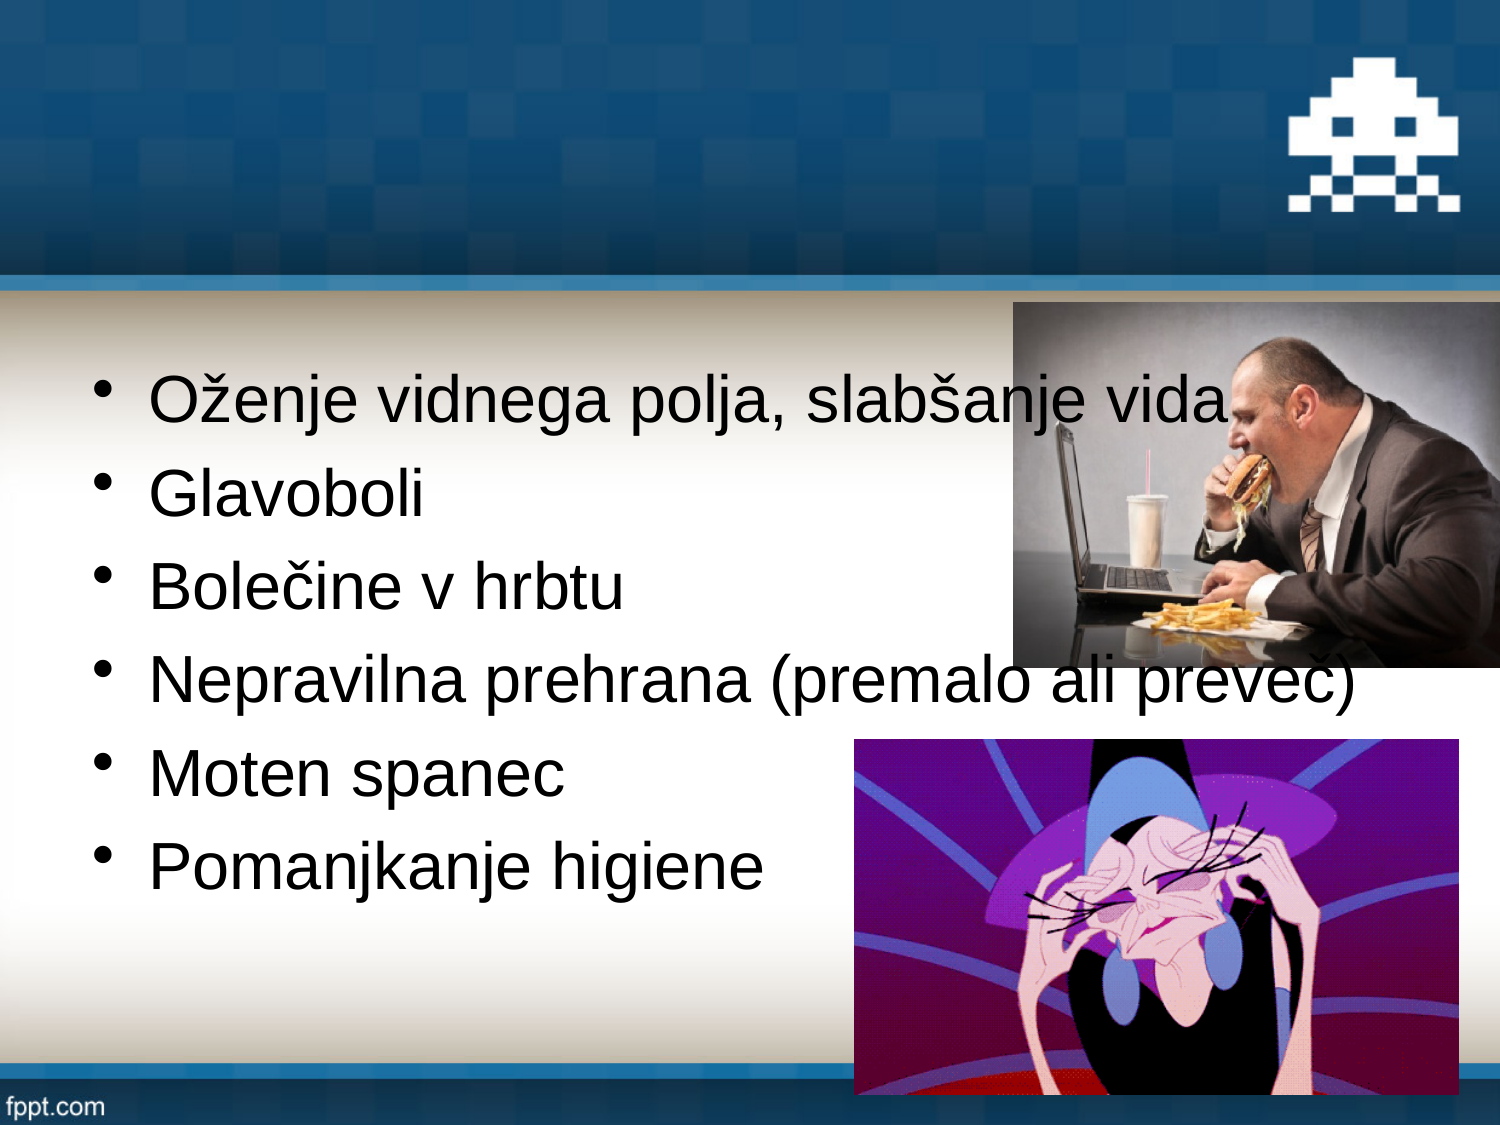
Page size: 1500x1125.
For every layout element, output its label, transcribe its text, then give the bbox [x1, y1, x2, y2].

list Oženje vidnega polja, slabšanje vida Glavoboli Bolečine v hrbtu Nepravilna prehrana (premalo ali preveč) Moten spanec Pomanjkanje higiene [76, 255, 1427, 998]
picture [0, 0, 1500, 1125]
